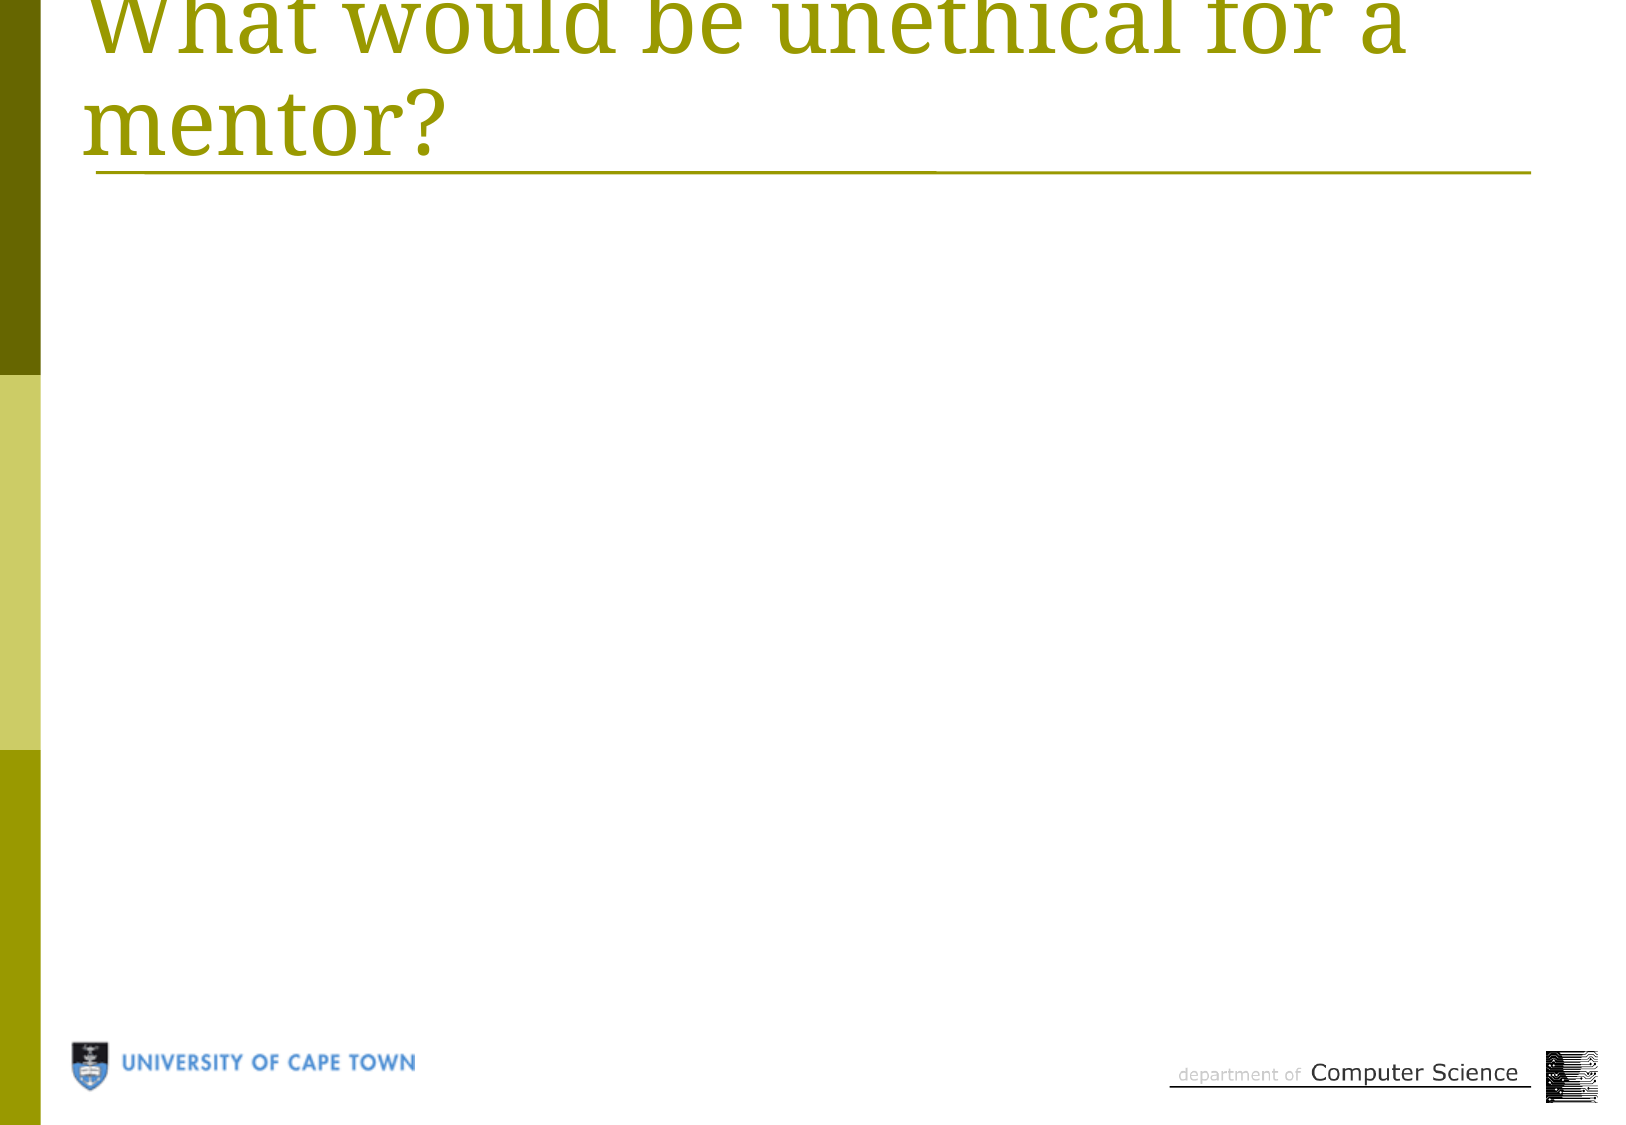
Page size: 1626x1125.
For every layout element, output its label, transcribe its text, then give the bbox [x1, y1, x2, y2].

title What would be unethical for a mentor? [81, 0, 1543, 172]
picture [1546, 1051, 1598, 1103]
picture [1169, 1043, 1532, 1091]
picture [61, 1024, 415, 1103]
